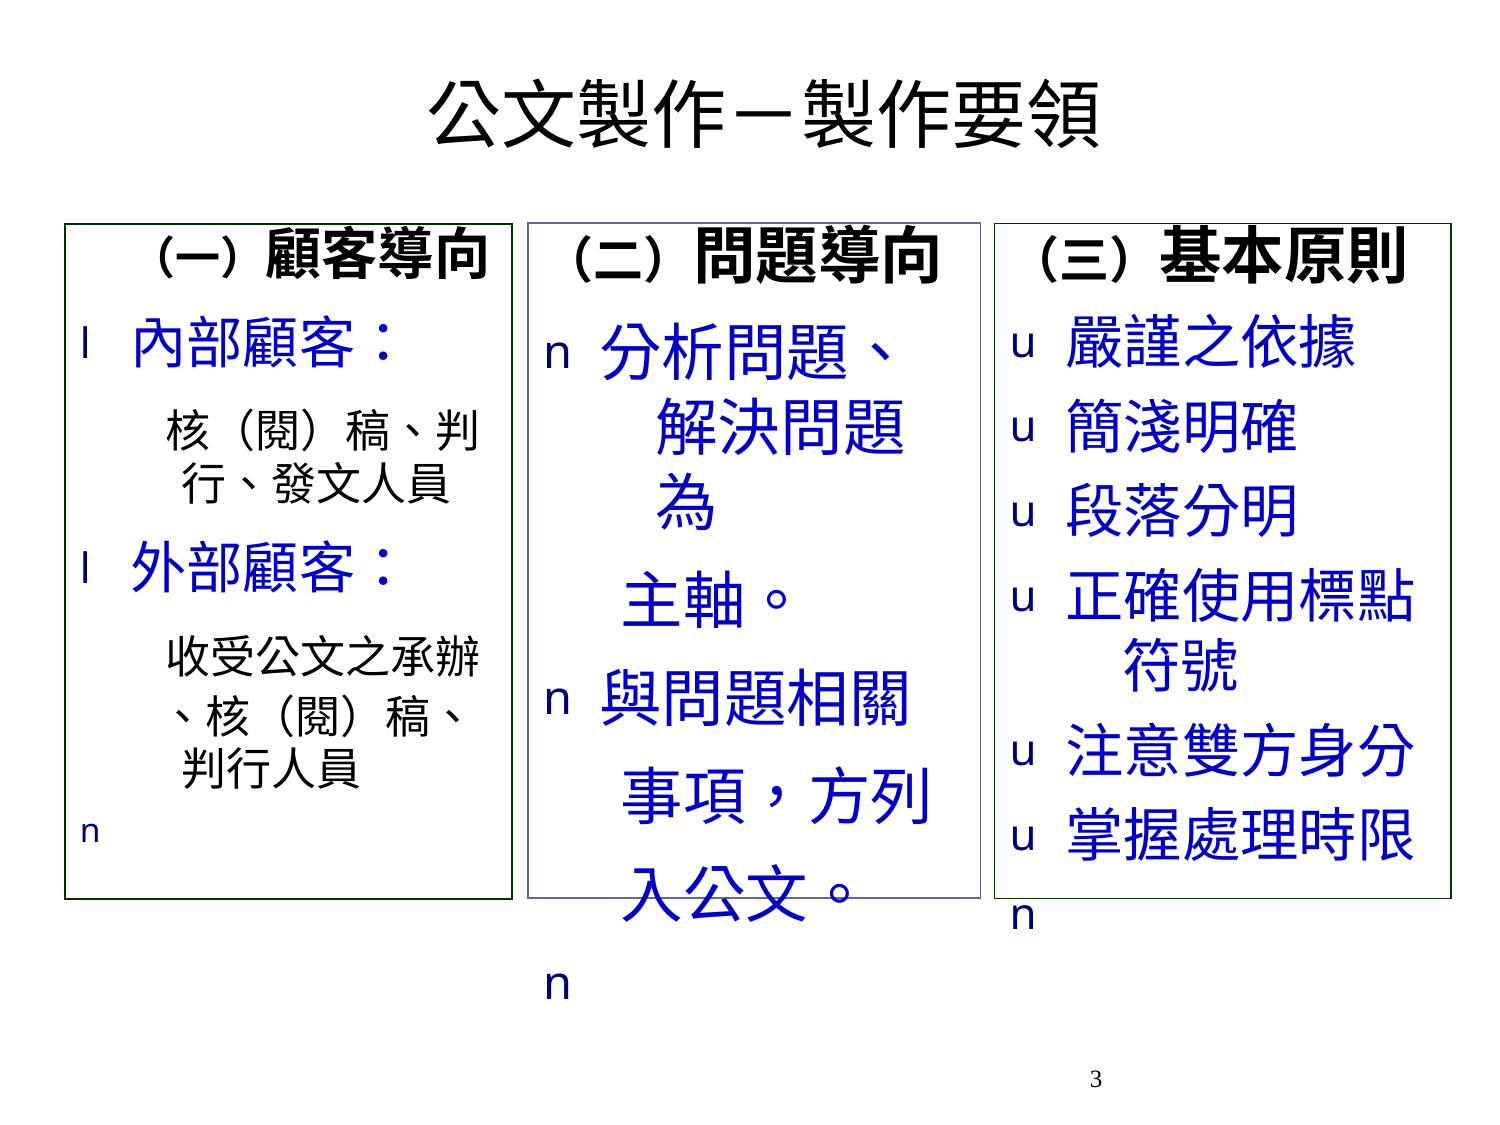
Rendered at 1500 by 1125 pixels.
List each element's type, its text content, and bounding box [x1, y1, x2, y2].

title 公文製作－製作要領 [171, 0, 1358, 225]
text_box （三）基本原則 嚴謹之依據 簡淺明確 段落分明 正確使用標點符號 注意雙方身分 掌握處理時限 [995, 223, 1451, 899]
text_box （二）問題導向 分析問題、解決問題為 主軸。 與問題相關 事項，方列 入公文。 [528, 223, 981, 898]
text_box [1074, 1025, 1426, 1101]
list （一）顧客導向 內部顧客： 核（閱）稿、判行、發文人員 外部顧客： 收受公文之承辦 、核（閱）稿、判行人員 [64, 224, 513, 900]
